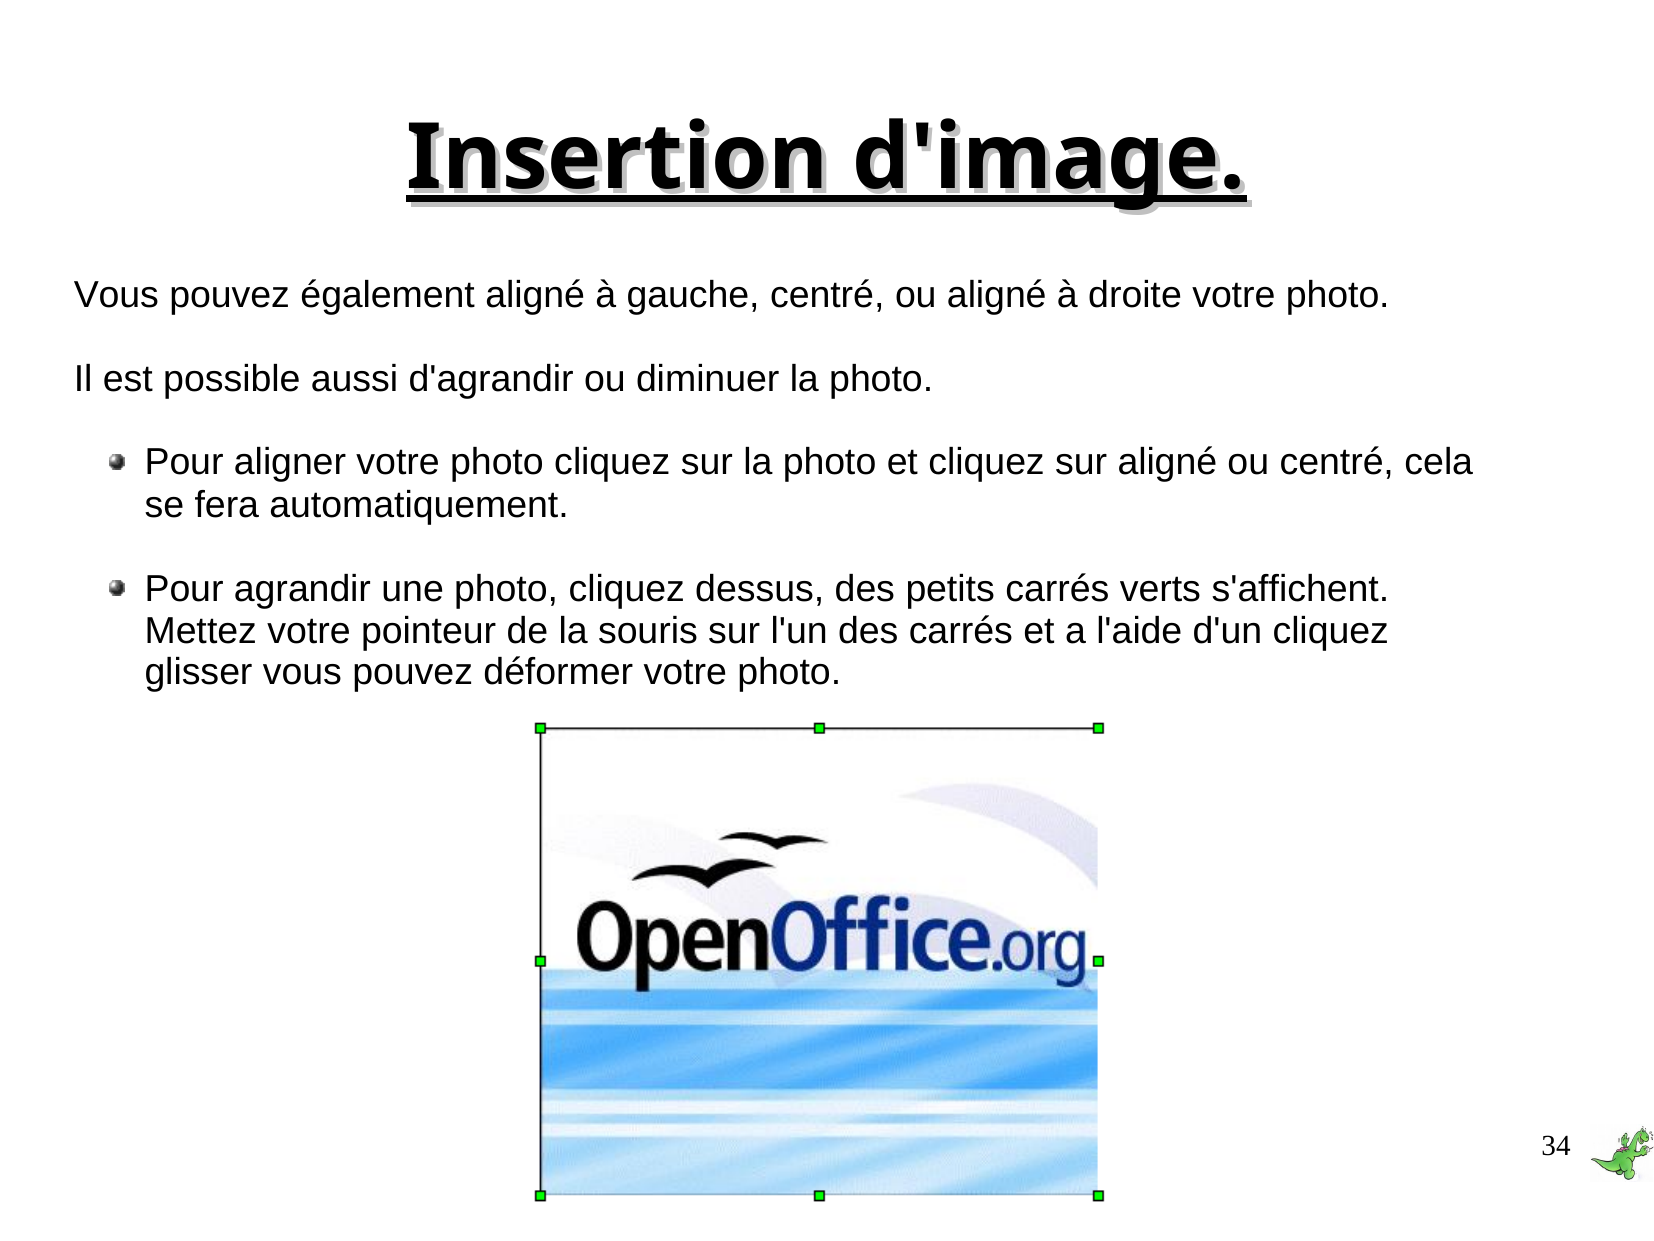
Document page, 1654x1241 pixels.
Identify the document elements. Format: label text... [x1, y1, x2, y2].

title Insertion d'image. [82, 49, 1571, 257]
picture [518, 709, 1123, 1211]
text_box Vous pouvez également aligné à gauche, centré, ou aligné à droite votre photo. Il est possible aussi d'agrandir ou diminuer la photo. Pour aligner votre photo cliquez sur la photo et cliquez sur aligné ou centré, cela se fera automatiquement. Pour agrandir une photo, cliquez dessus, des petits carrés verts s'affichent. Mettez votre pointeur de la souris sur l'un des carrés et a l'aide d'un cliquez glisser vous pouvez déformer votre photo. [59, 265, 1506, 786]
picture [1590, 1124, 1654, 1182]
